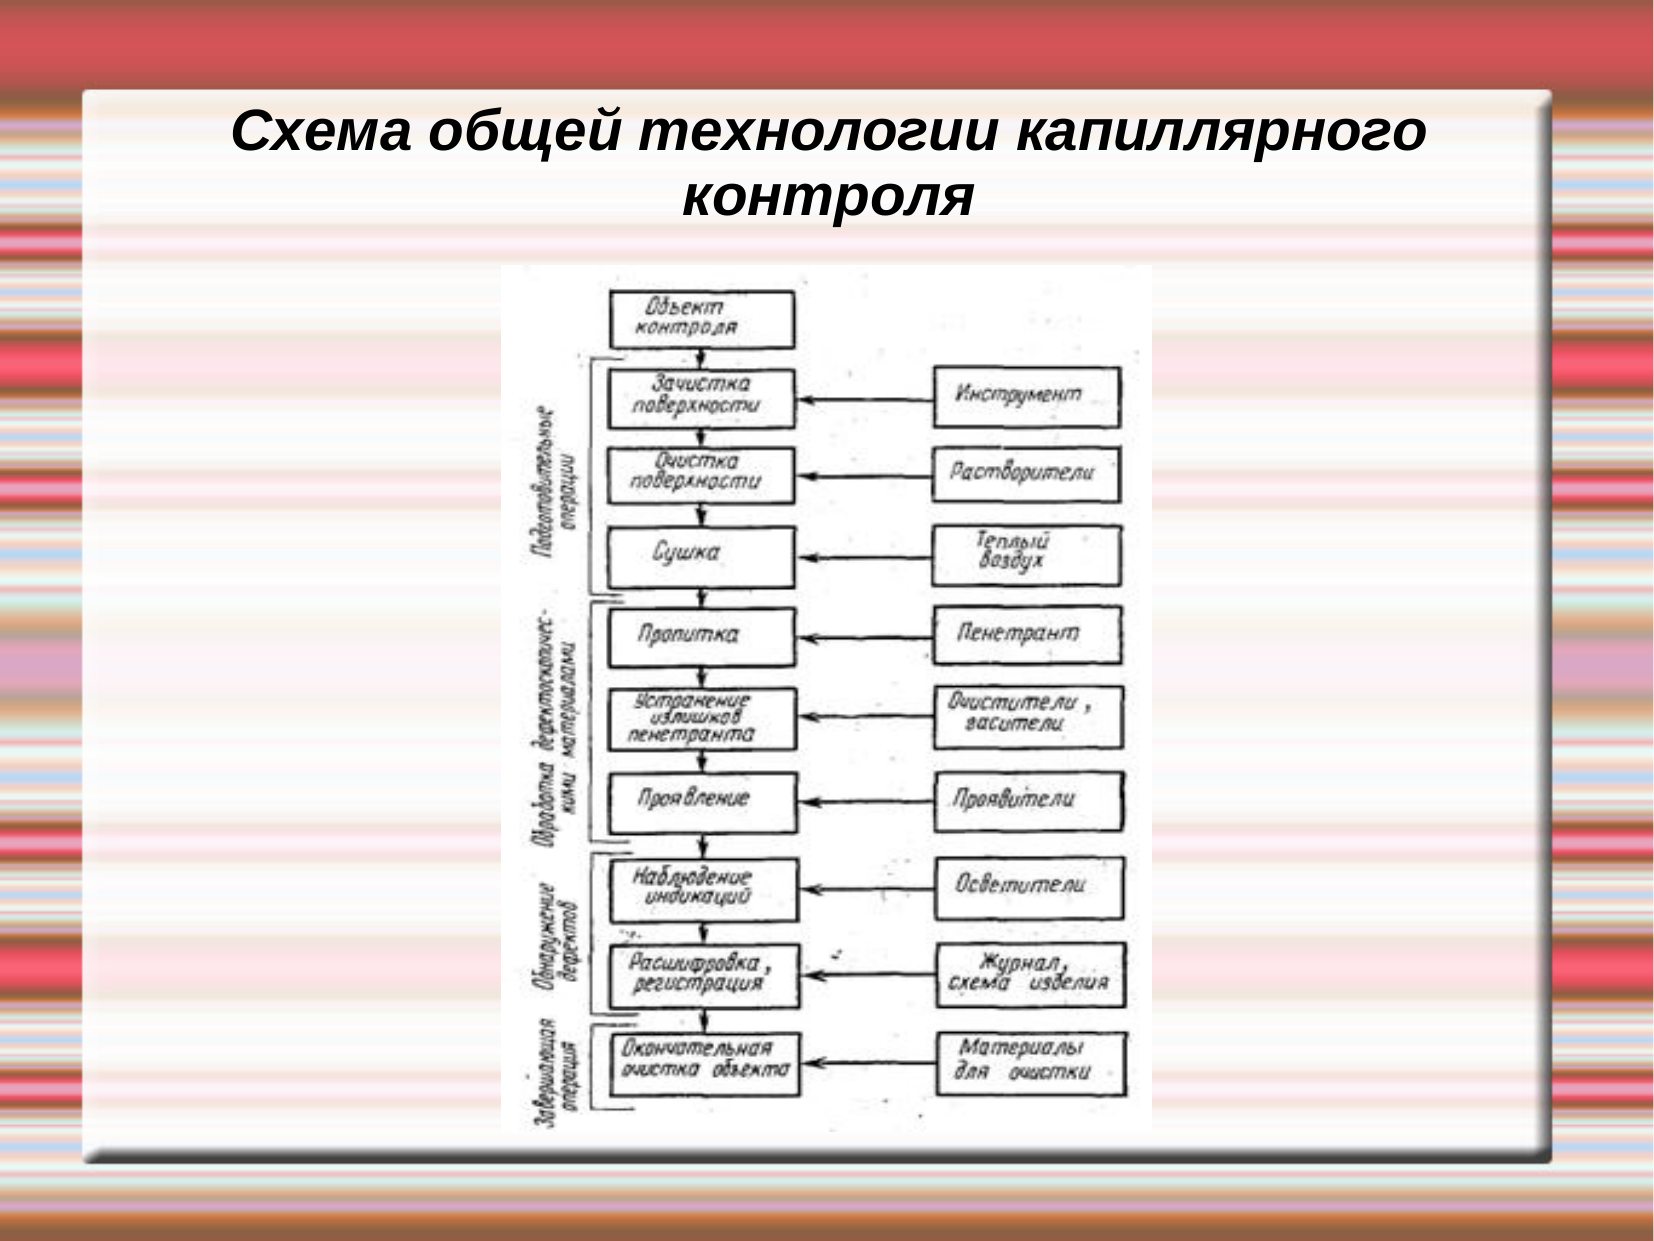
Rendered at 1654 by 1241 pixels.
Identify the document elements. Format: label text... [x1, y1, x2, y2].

picture [0, 0, 1654, 1241]
title Схема общей технологии капиллярного контроля [123, 58, 1536, 266]
